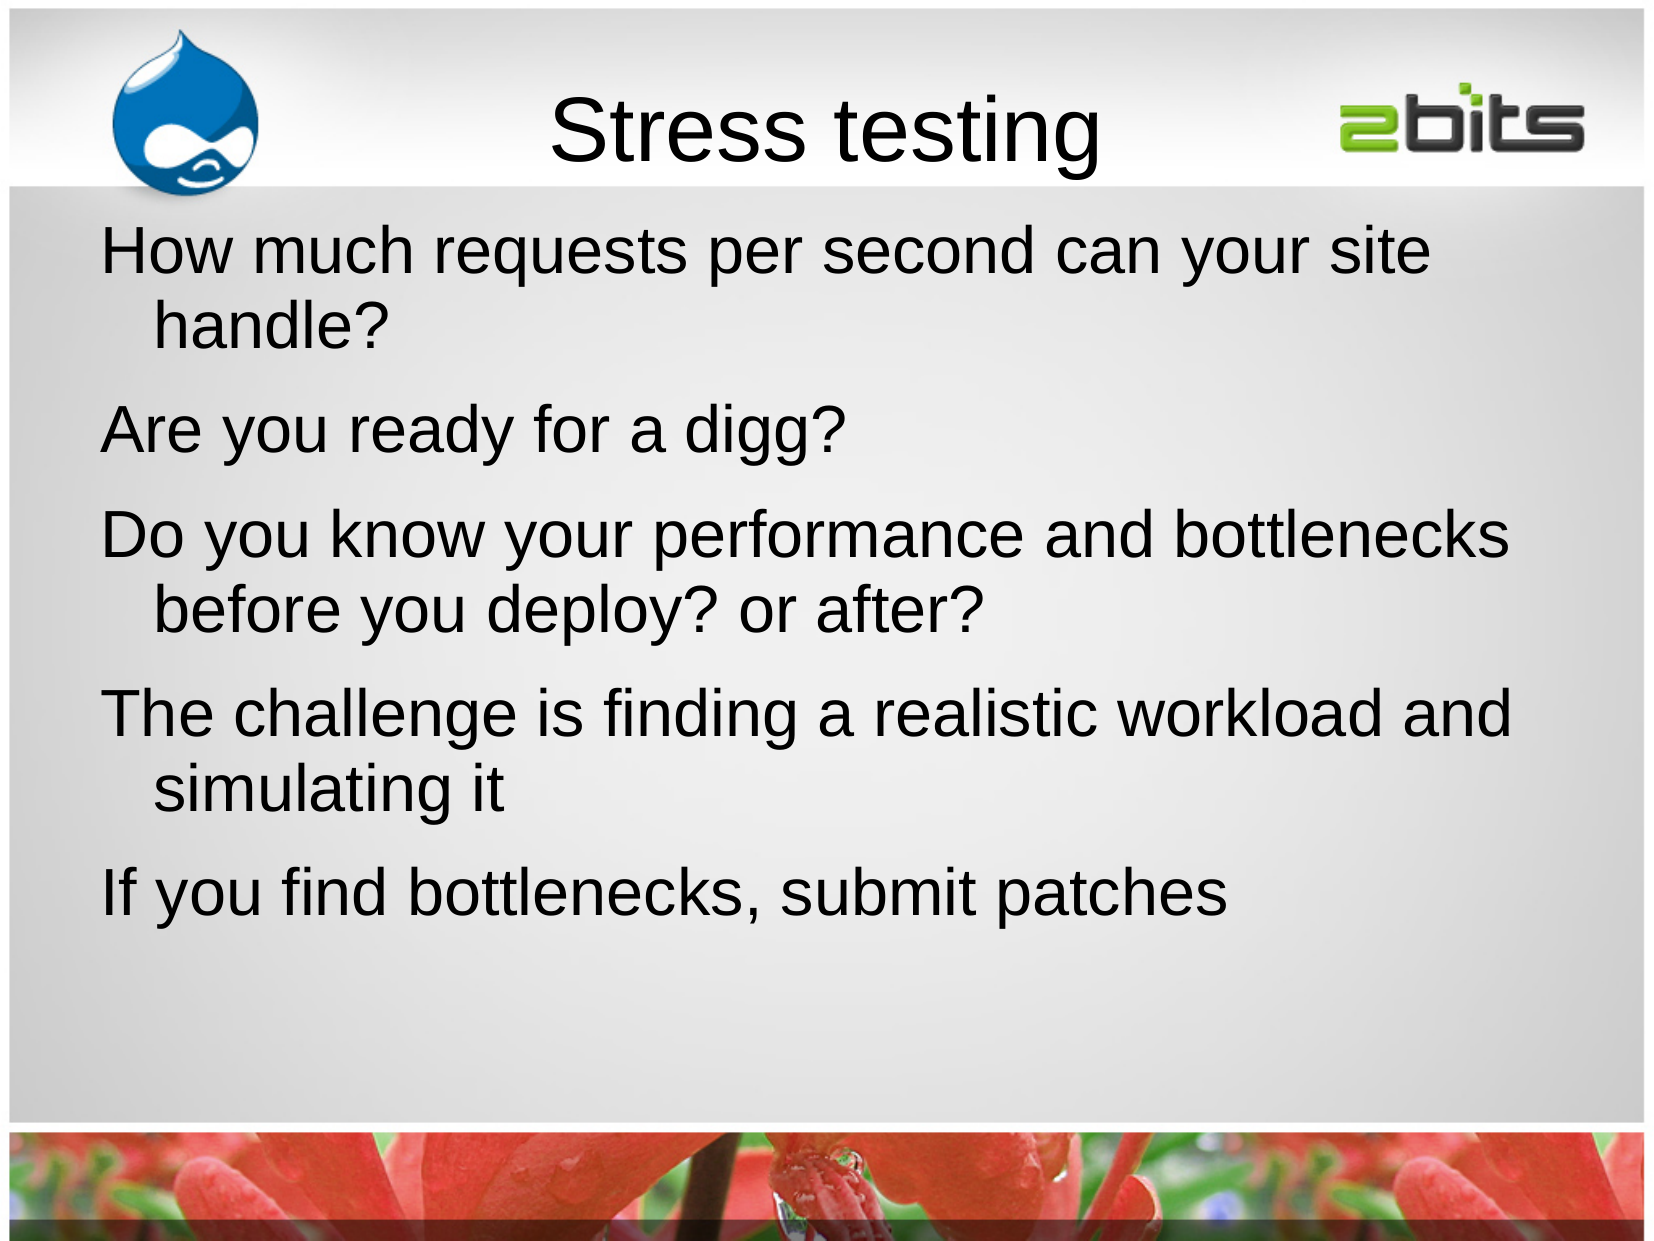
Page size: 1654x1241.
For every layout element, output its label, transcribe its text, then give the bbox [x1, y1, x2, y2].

list How much requests per second can your site handle? Are you ready for a digg? Do you know your performance and bottlenecks before you deploy? or after? The challenge is finding a realistic workload and simulating it If you find bottlenecks, submit patches [82, 213, 1571, 1126]
title Stress testing [82, 33, 1571, 213]
picture [0, 0, 1654, 1241]
